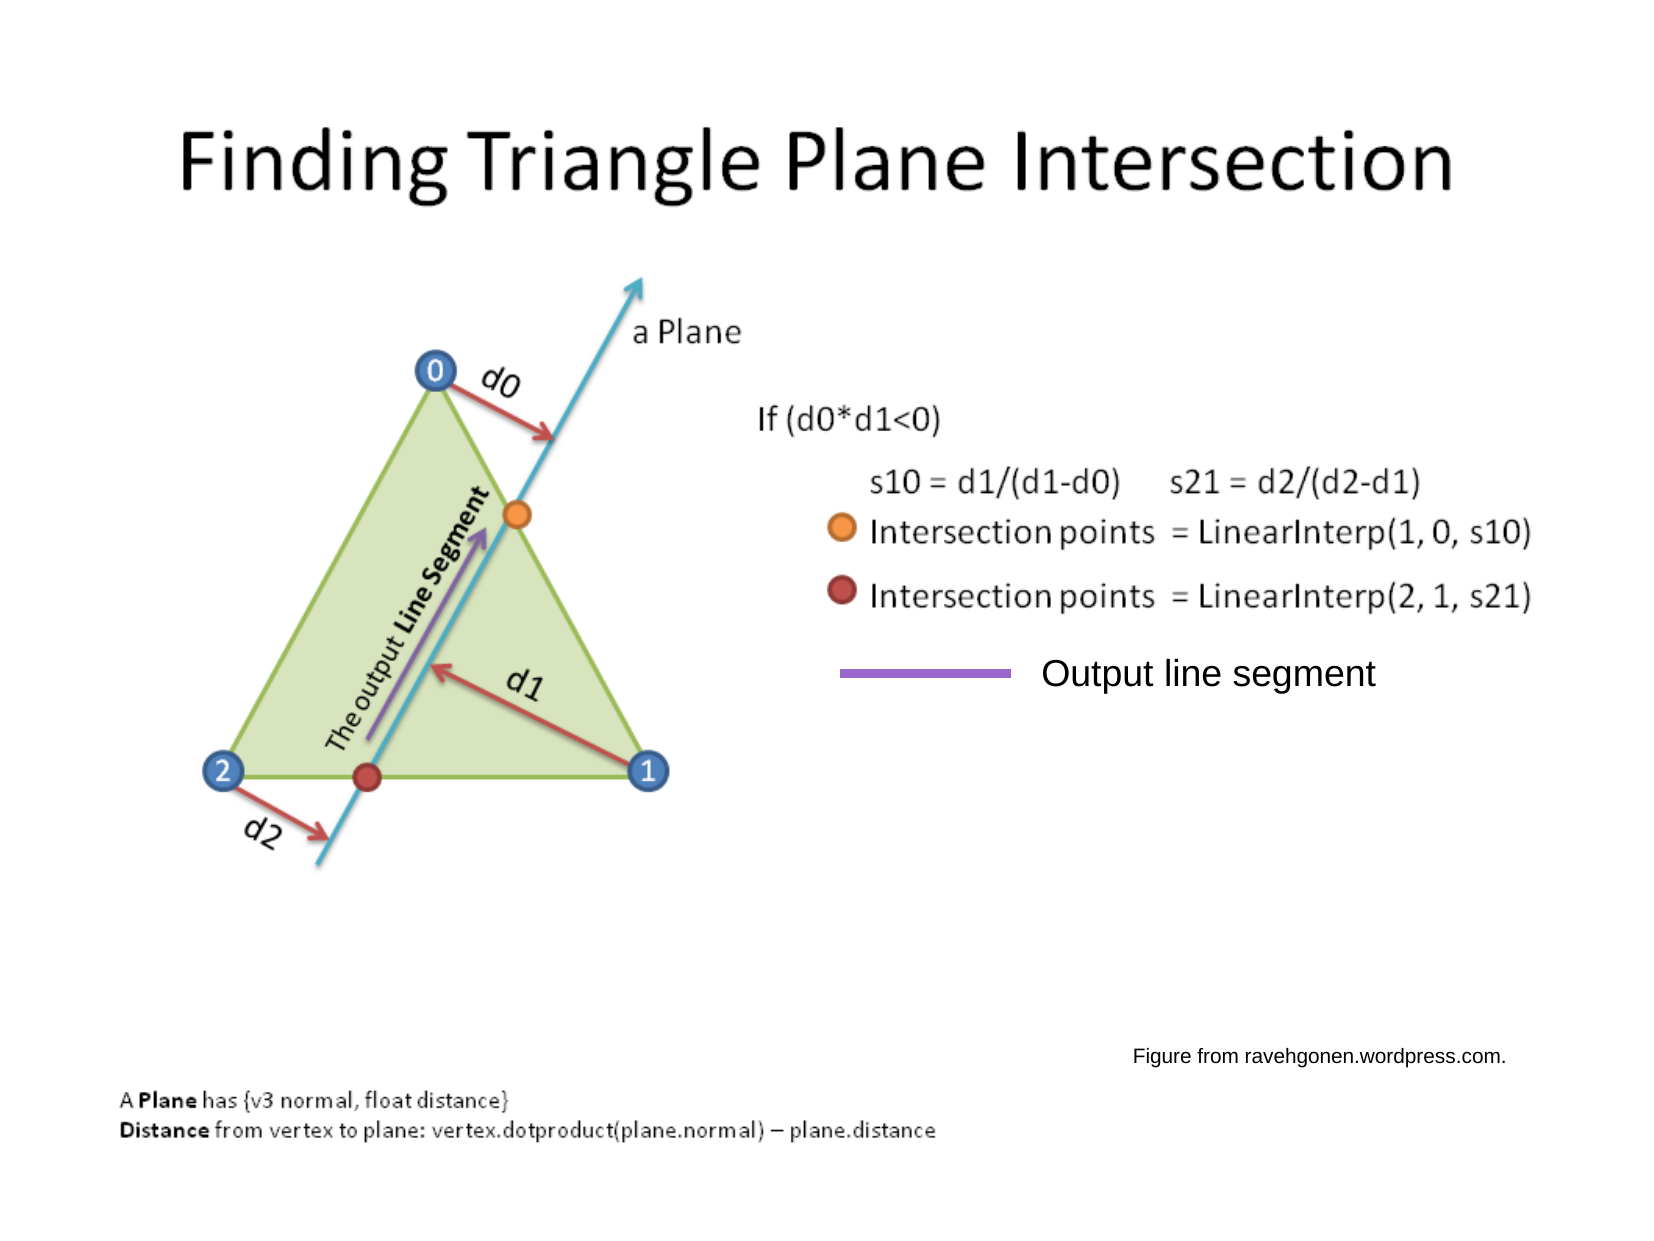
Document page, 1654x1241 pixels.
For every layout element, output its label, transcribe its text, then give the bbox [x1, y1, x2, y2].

picture [79, 51, 1579, 1177]
text_box Figure from ravehgonen.wordpress.com. [1118, 1036, 1579, 1075]
